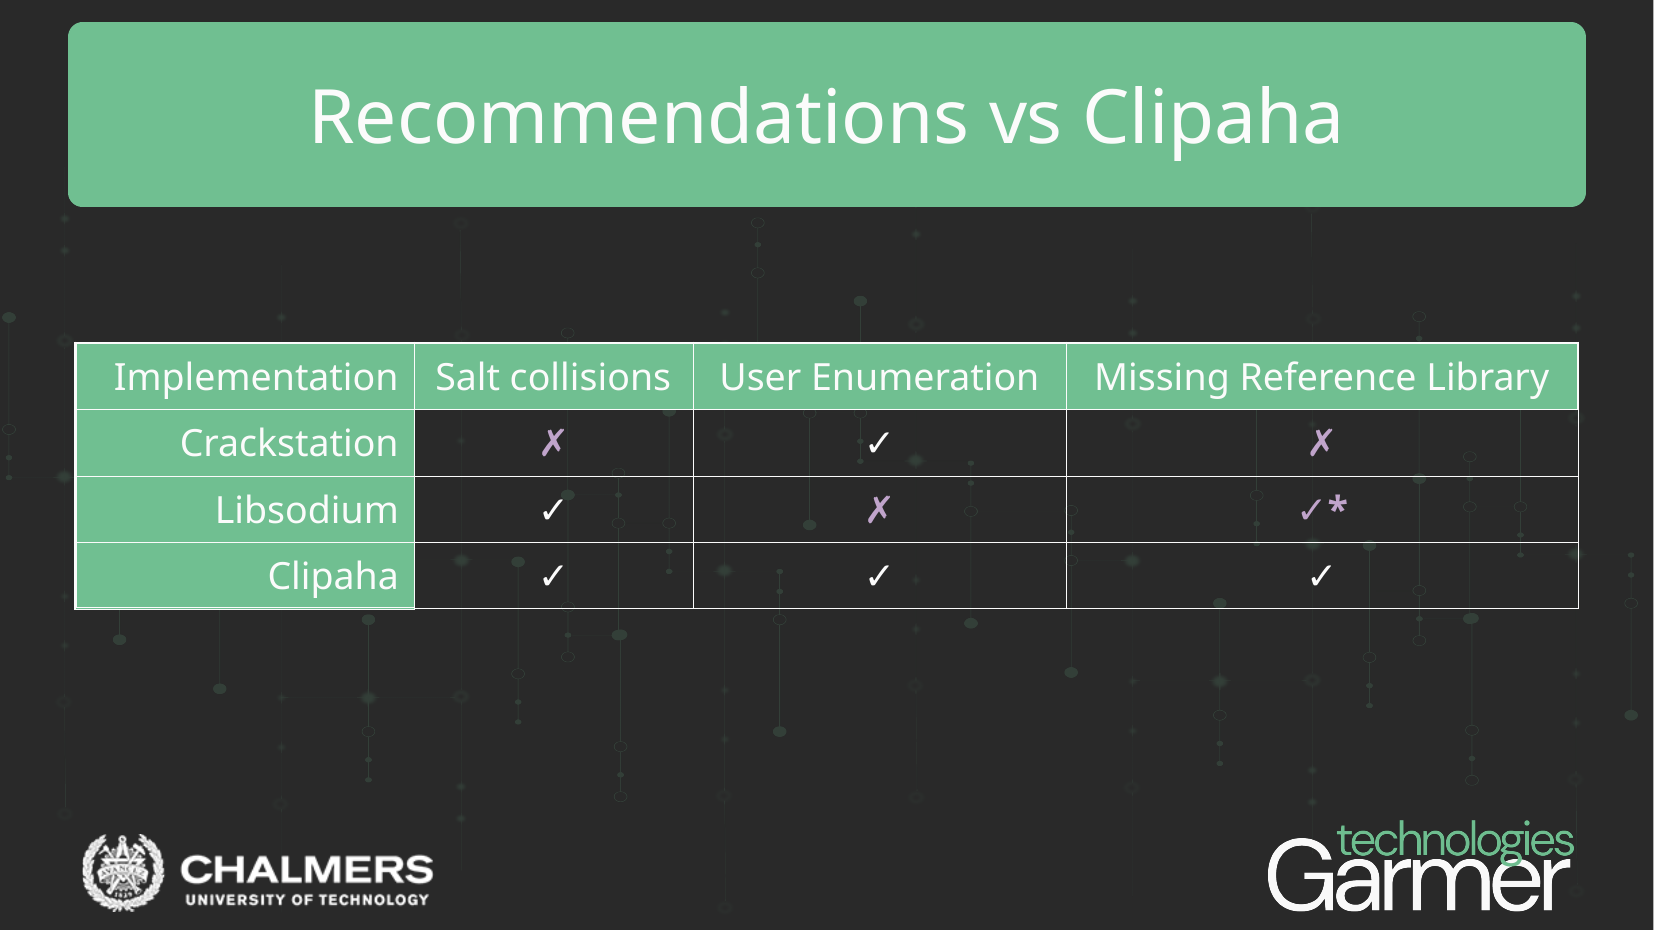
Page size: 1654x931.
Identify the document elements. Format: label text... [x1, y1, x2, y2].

table_cell ✓* [1067, 477, 1578, 542]
table_header Implementation [77, 344, 414, 409]
table_cell ✗ [415, 410, 693, 476]
table_cell ✓ [1067, 543, 1578, 608]
table_cell Libsodium [77, 477, 414, 542]
table_cell ✓ [694, 543, 1066, 608]
table_cell Clipaha [77, 543, 414, 607]
table_header Missing Reference Library [1067, 344, 1577, 409]
table_cell ✓ [694, 410, 1066, 476]
picture [82, 834, 443, 912]
title Recommendations vs Clipaha [82, 37, 1571, 193]
table_cell ✓ [415, 477, 693, 542]
table_header Salt collisions [415, 344, 693, 409]
table_cell ✓ [415, 543, 693, 608]
table_cell ✗ [694, 477, 1066, 542]
table_header User Enumeration [694, 344, 1066, 409]
picture [1246, 807, 1607, 912]
table_cell ✗ [1067, 410, 1578, 476]
table_cell Crackstation [77, 410, 414, 476]
